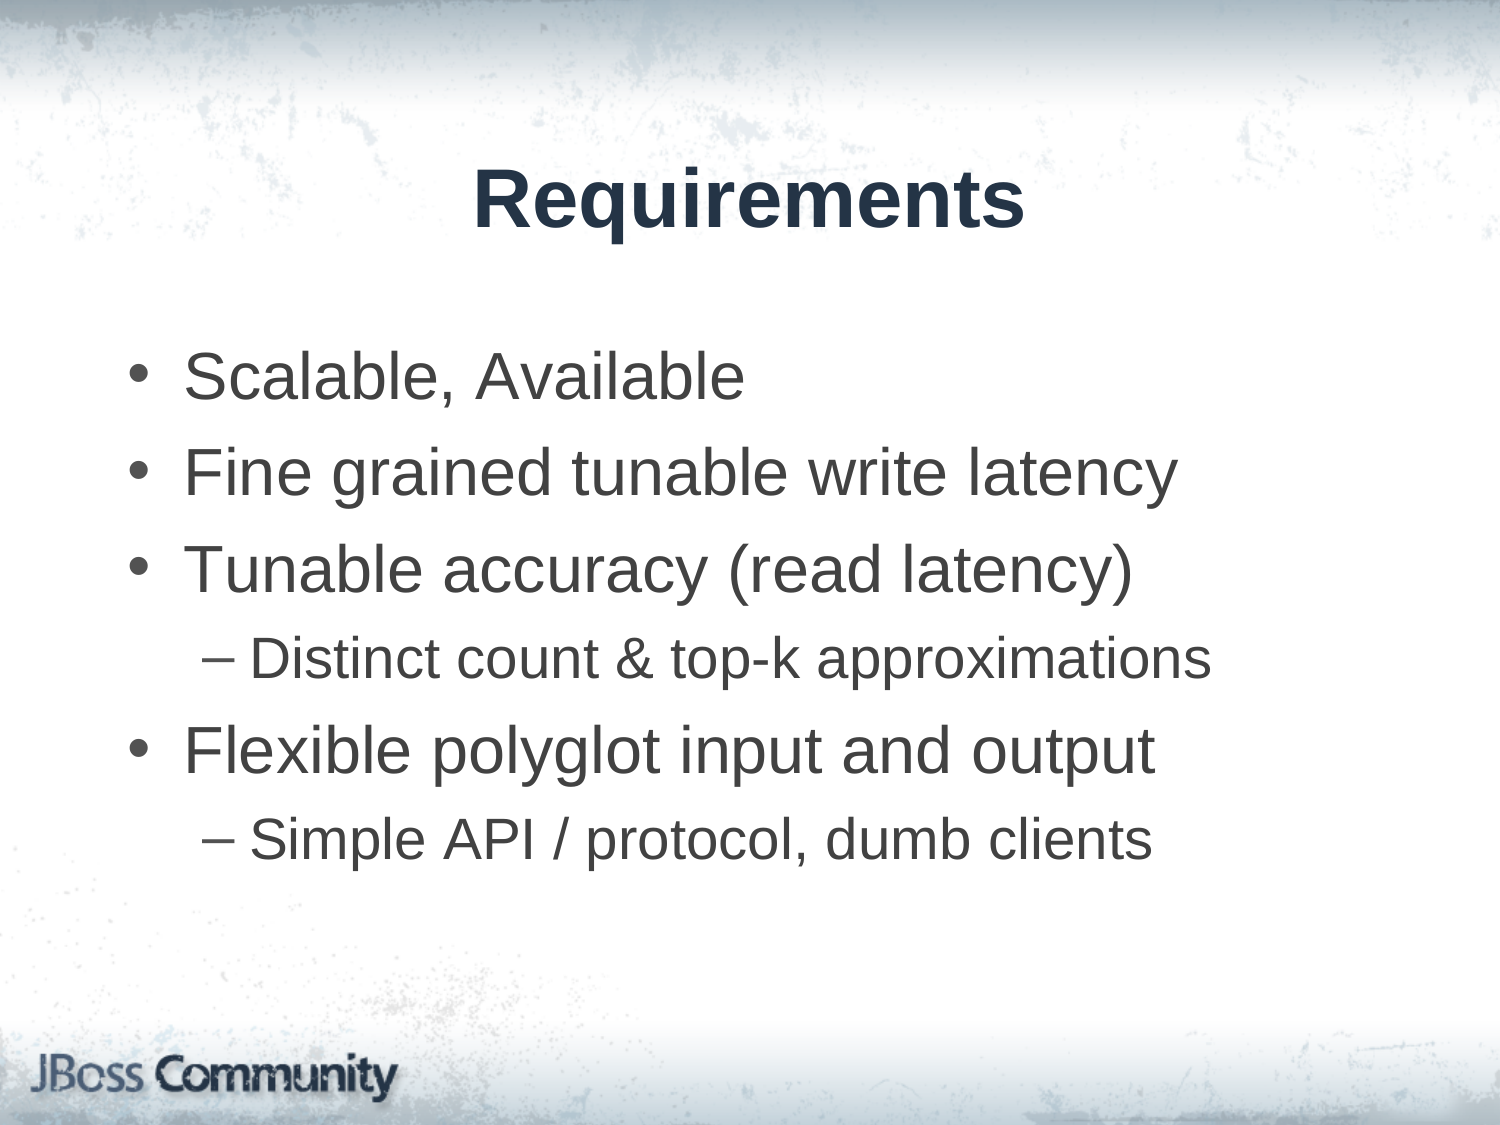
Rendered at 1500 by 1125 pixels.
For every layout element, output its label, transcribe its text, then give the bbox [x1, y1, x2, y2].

title Requirements [112, 76, 1388, 312]
picture [0, 0, 1500, 1125]
list Scalable, Available Fine grained tunable write latency Tunable accuracy (read latency) Distinct count & top-k approximations Flexible polyglot input and output Simple API / protocol, dumb clients [112, 324, 1388, 993]
